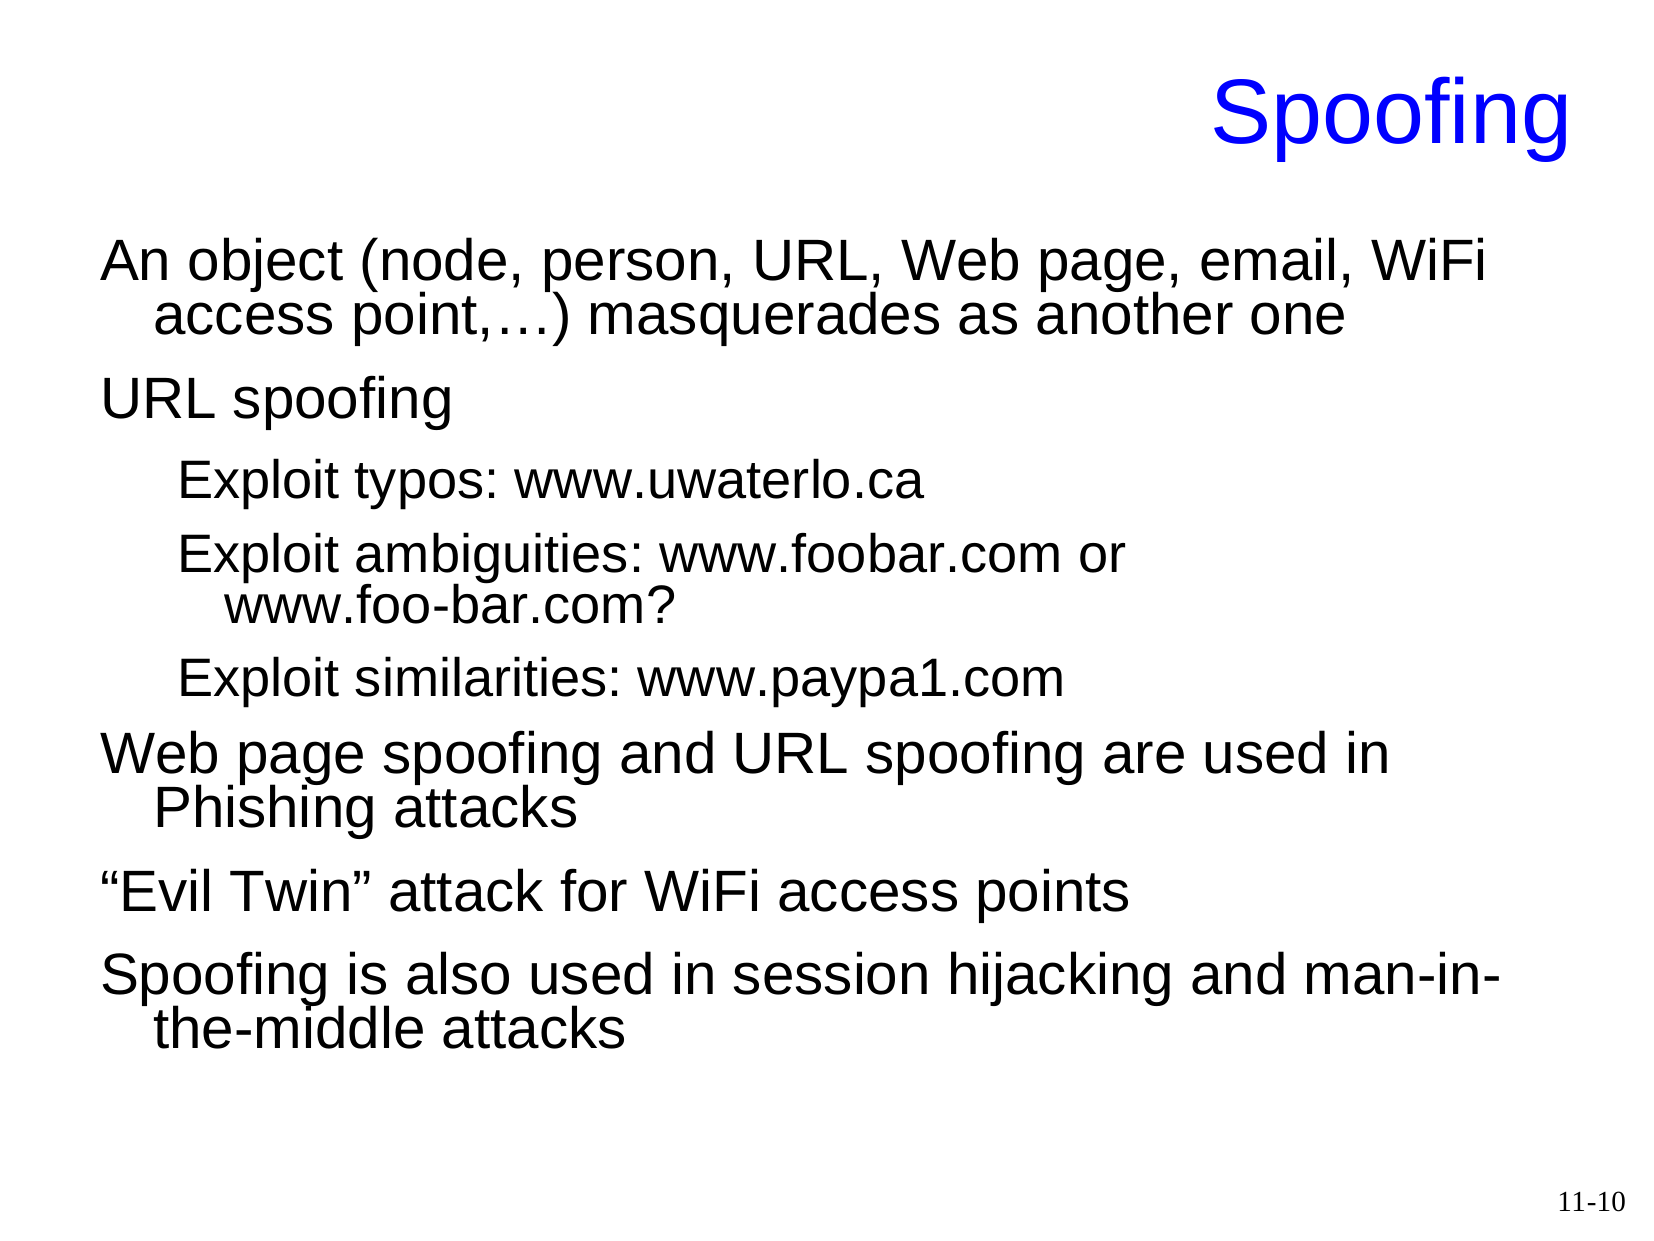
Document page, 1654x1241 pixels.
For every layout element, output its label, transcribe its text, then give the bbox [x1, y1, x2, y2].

list An object (node, person, URL, Web page, email, WiFi access point,…) masquerades as another one URL spoofing Exploit typos: www.uwaterlo.ca Exploit ambiguities: www.foobar.com or www.foo-bar.com? Exploit similarities: www.paypa1.com Web page spoofing and URL spoofing are used in Phishing attacks “Evil Twin” attack for WiFi access points Spoofing is also used in session hijacking and man-in-the-middle attacks [82, 237, 1571, 1170]
title Spoofing [84, 11, 1573, 218]
